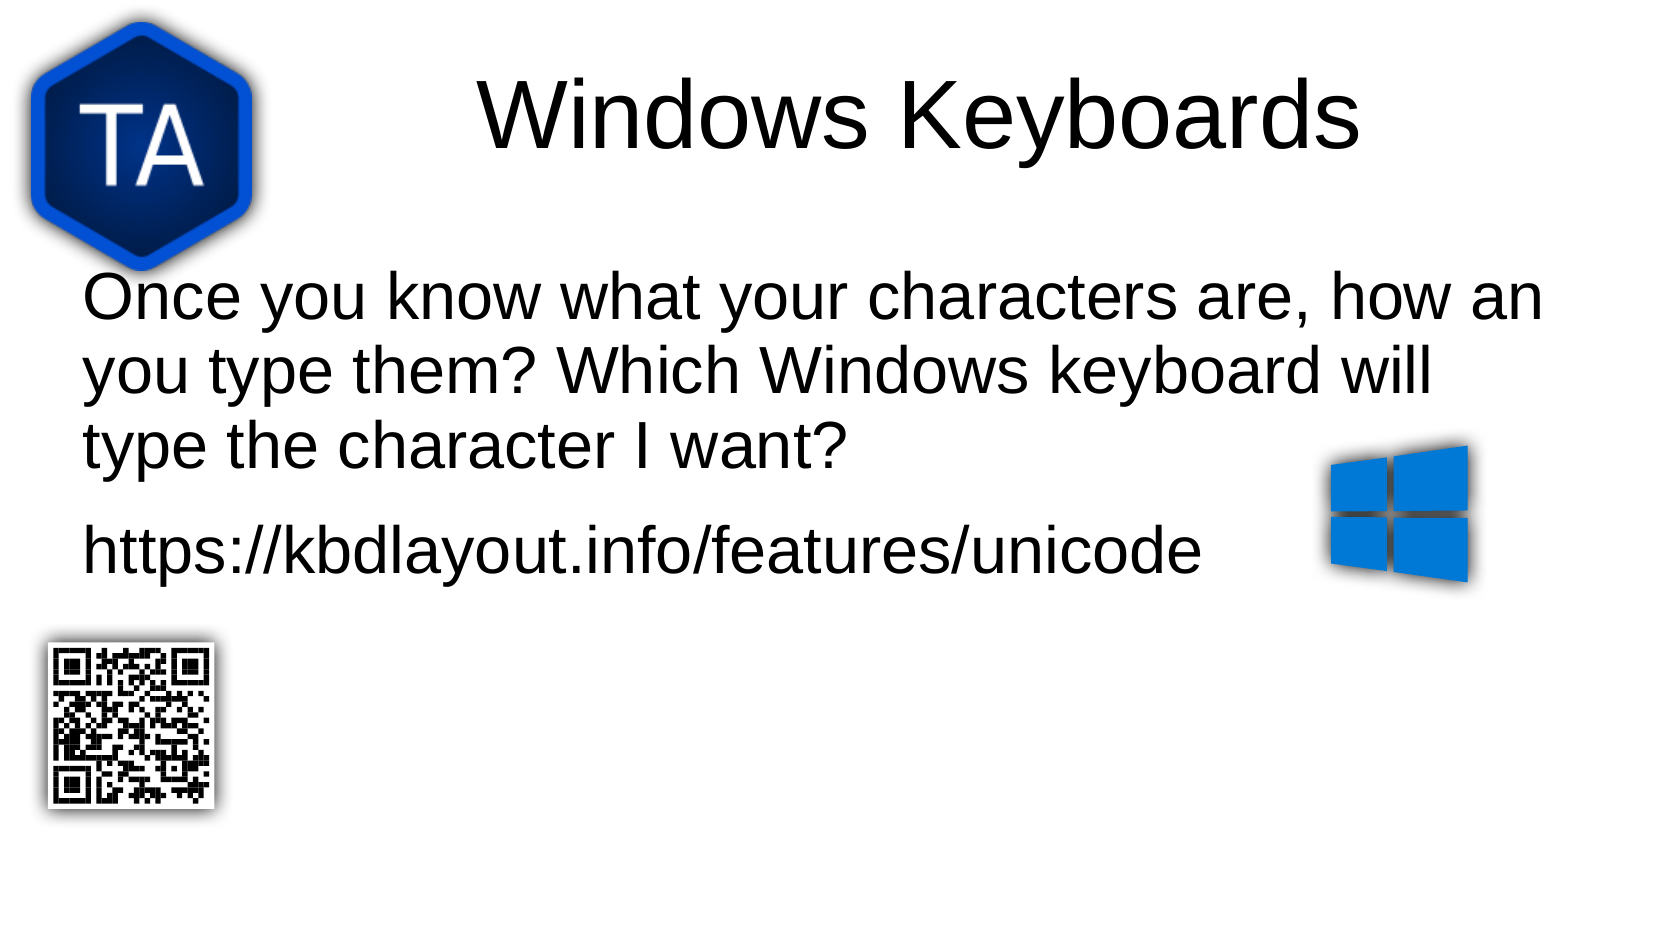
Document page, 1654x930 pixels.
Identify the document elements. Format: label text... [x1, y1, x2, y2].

picture [31, 22, 252, 271]
list Once you know what your characters are, how an you type them? Which Windows keyboard will type the character I want? https://kbdlayout.info/features/unicode [82, 258, 1571, 757]
picture [1330, 444, 1470, 584]
title Windows Keyboards [268, 37, 1571, 193]
picture [45, 639, 218, 812]
